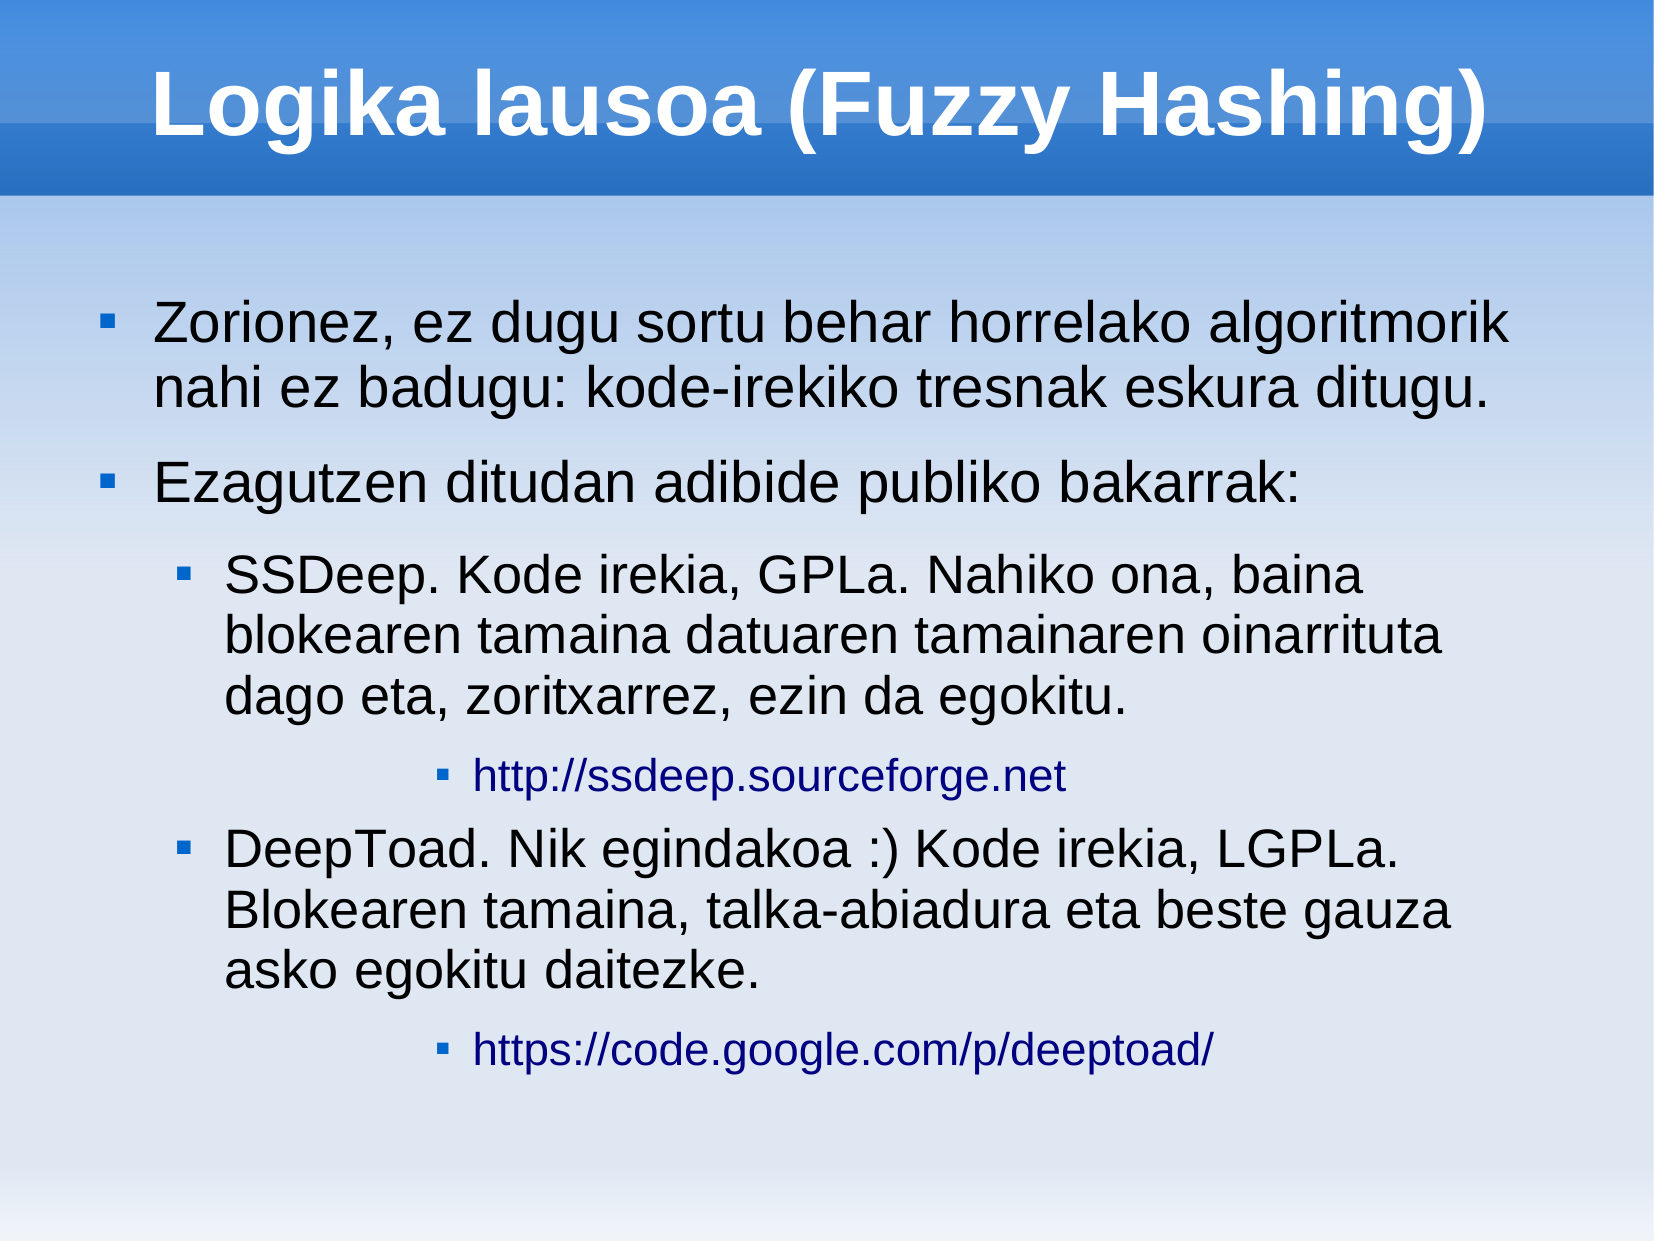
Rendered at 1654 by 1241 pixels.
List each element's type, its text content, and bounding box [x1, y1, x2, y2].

title Logika lausoa (Fuzzy Hashing) [76, 0, 1565, 208]
list Zorionez, ez dugu sortu behar horrelako algoritmorik nahi ez badugu: kode-irekiko tresnak eskura ditugu. Ezagutzen ditudan adibide publiko bakarrak: SSDeep. Kode irekia, GPLa. Nahiko ona, baina blokearen tamaina datuaren tamainaren oinarrituta dago eta, zoritxarrez, ezin da egokitu. http://ssdeep.sourceforge.net DeepToad. Nik egindakoa :) Kode irekia, LGPLa. Blokearen tamaina, talka-abiadura eta beste gauza asko egokitu daitezke. https://code.google.com/p/deeptoad/ [82, 290, 1571, 1109]
picture [0, 0, 1654, 1241]
